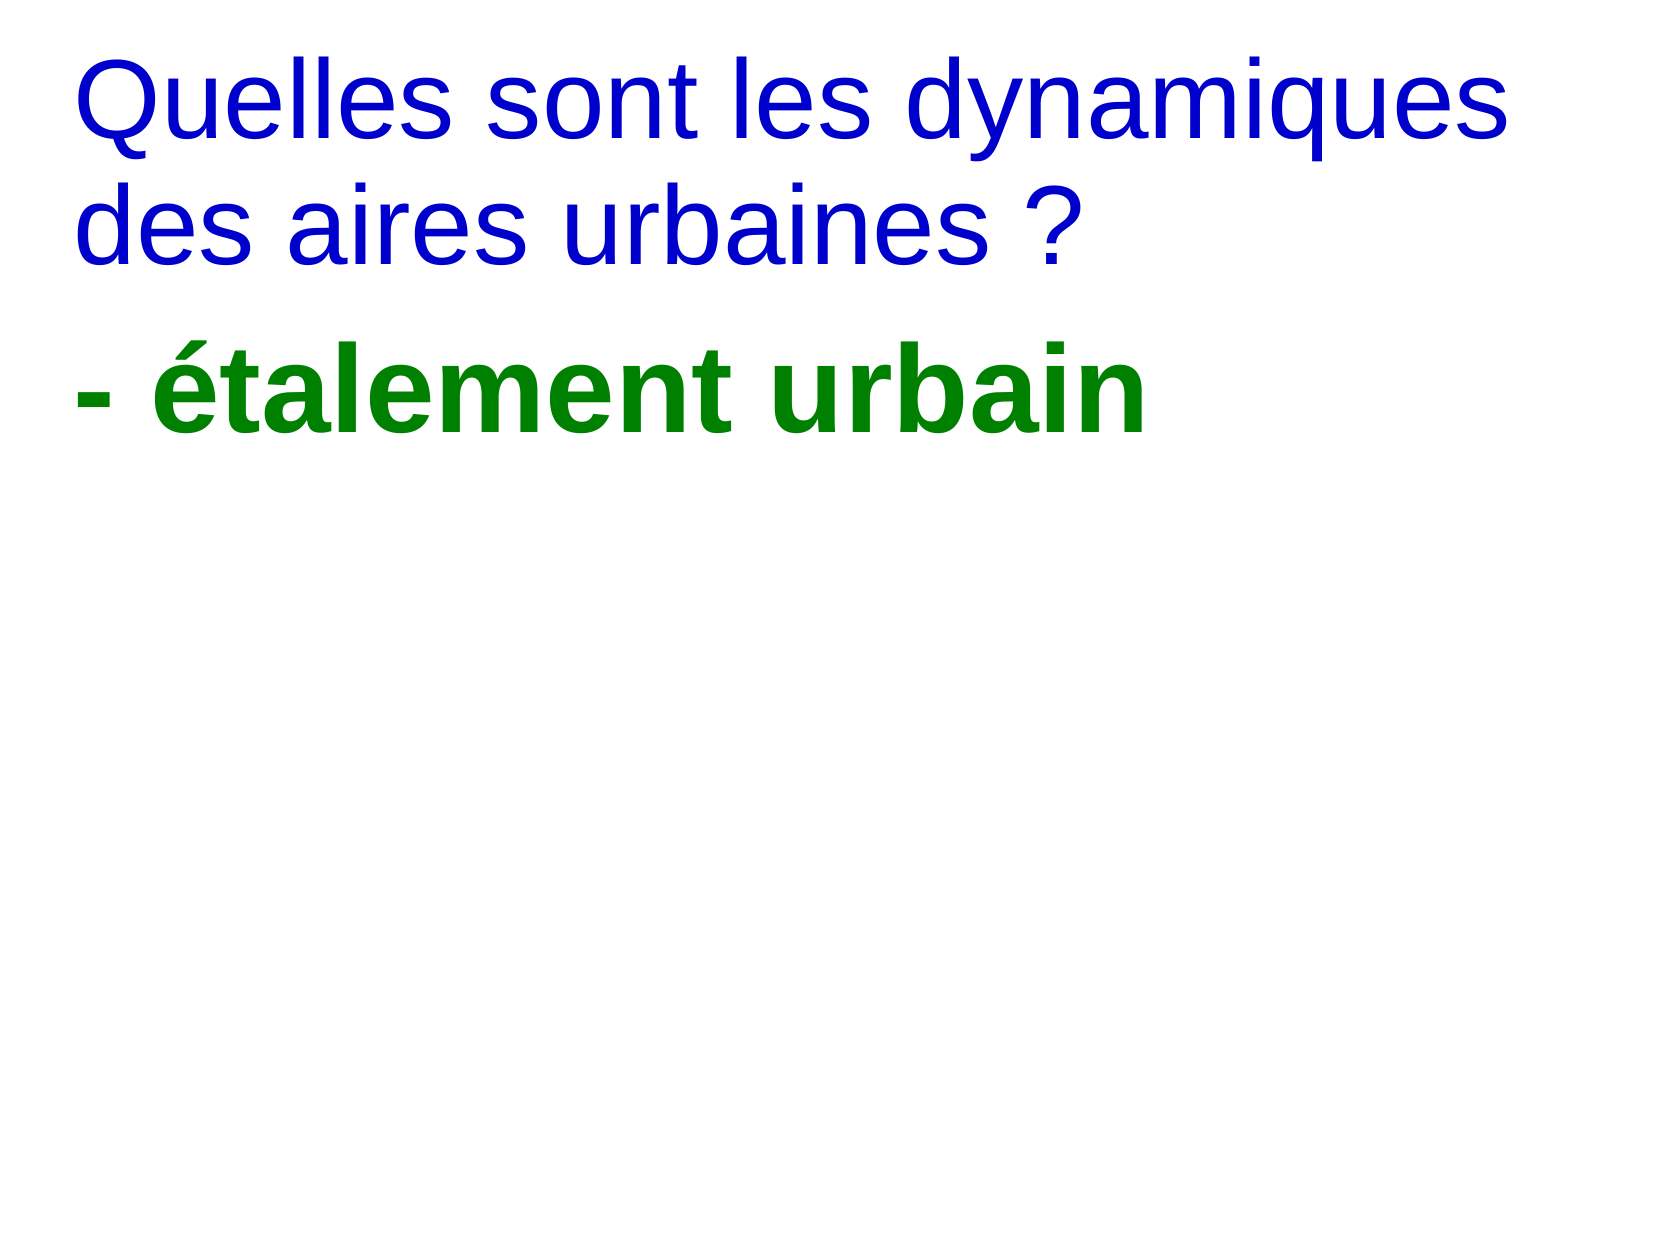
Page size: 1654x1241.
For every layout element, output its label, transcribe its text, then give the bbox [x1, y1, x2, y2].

text_box Quelles sont les dynamiques des aires urbaines ? [59, 29, 1595, 296]
text_box - étalement urbain [59, 311, 1595, 886]
